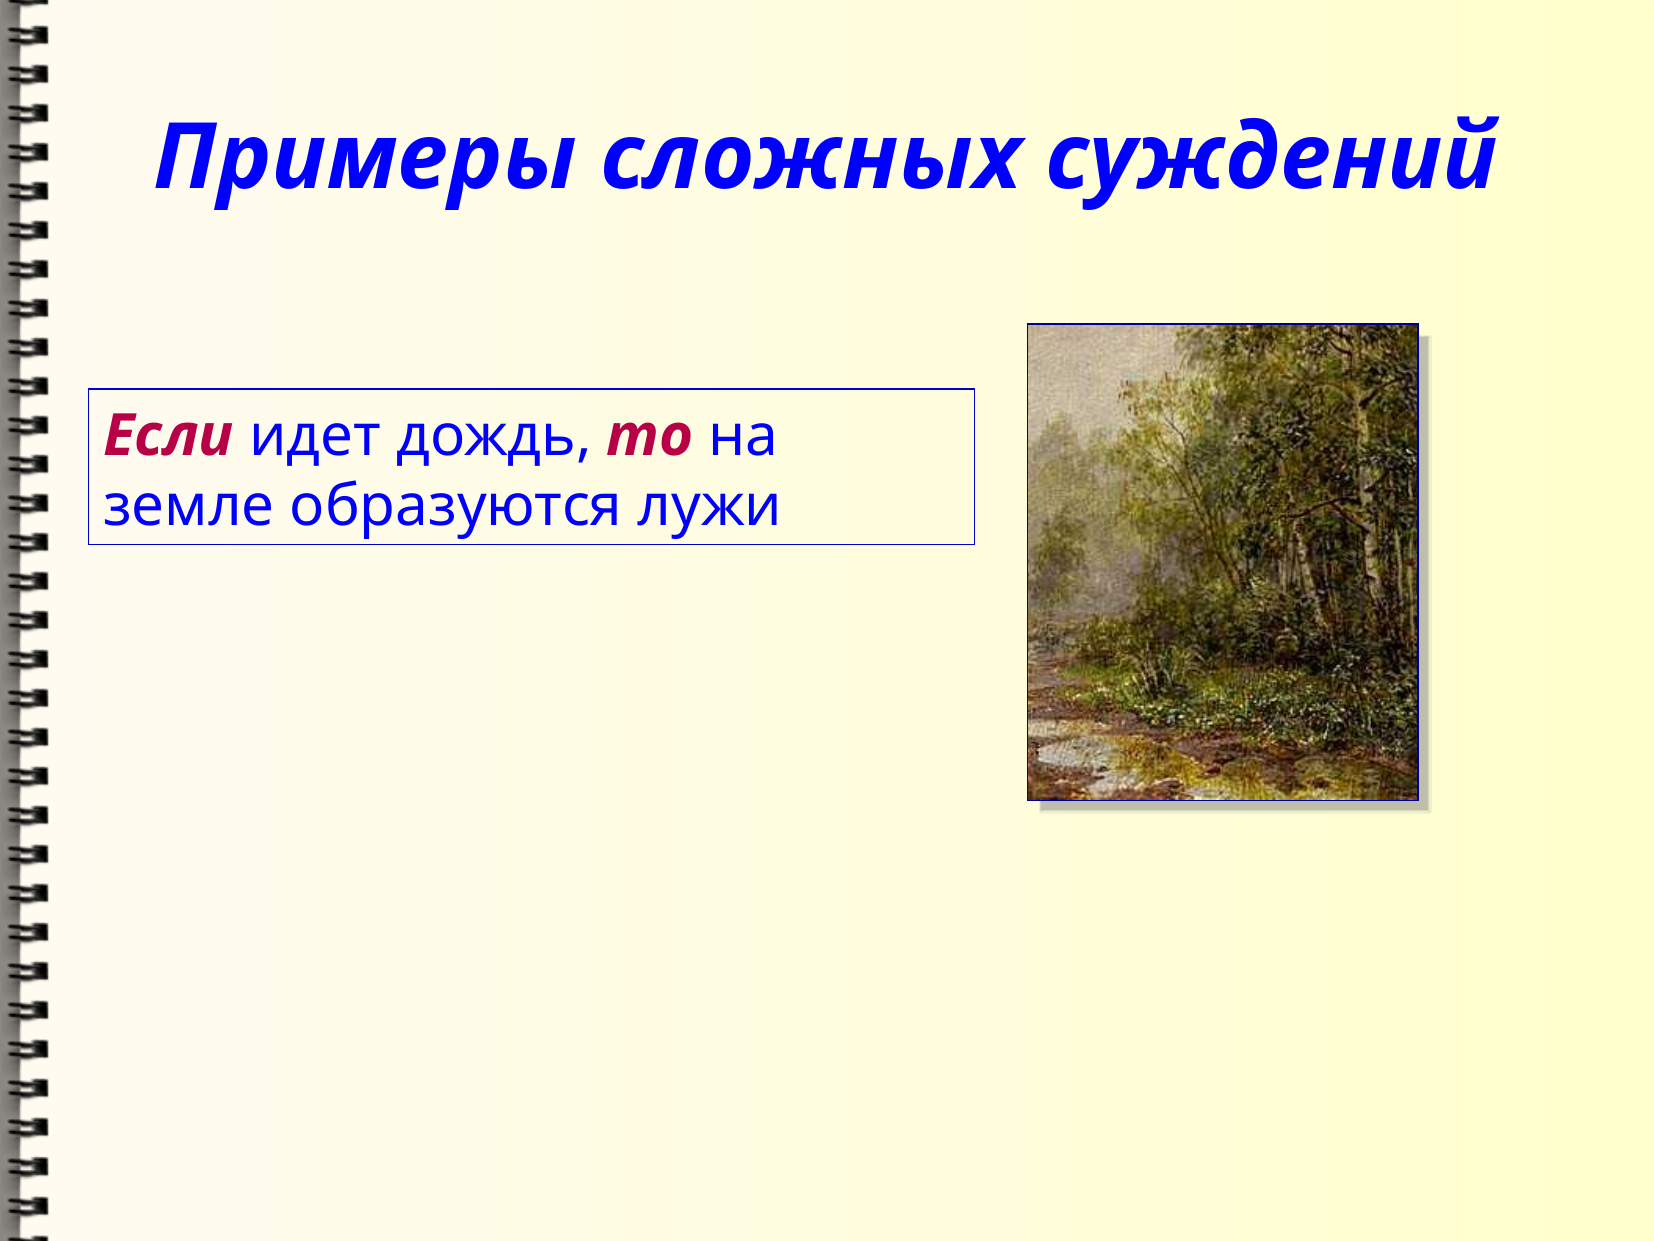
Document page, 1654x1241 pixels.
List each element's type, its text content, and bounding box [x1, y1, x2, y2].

text_box Если идет дождь, то на земле образуются лужи [88, 389, 975, 545]
picture [0, 0, 1654, 1241]
picture [1028, 324, 1418, 800]
title Примеры сложных суждений [82, 56, 1571, 250]
